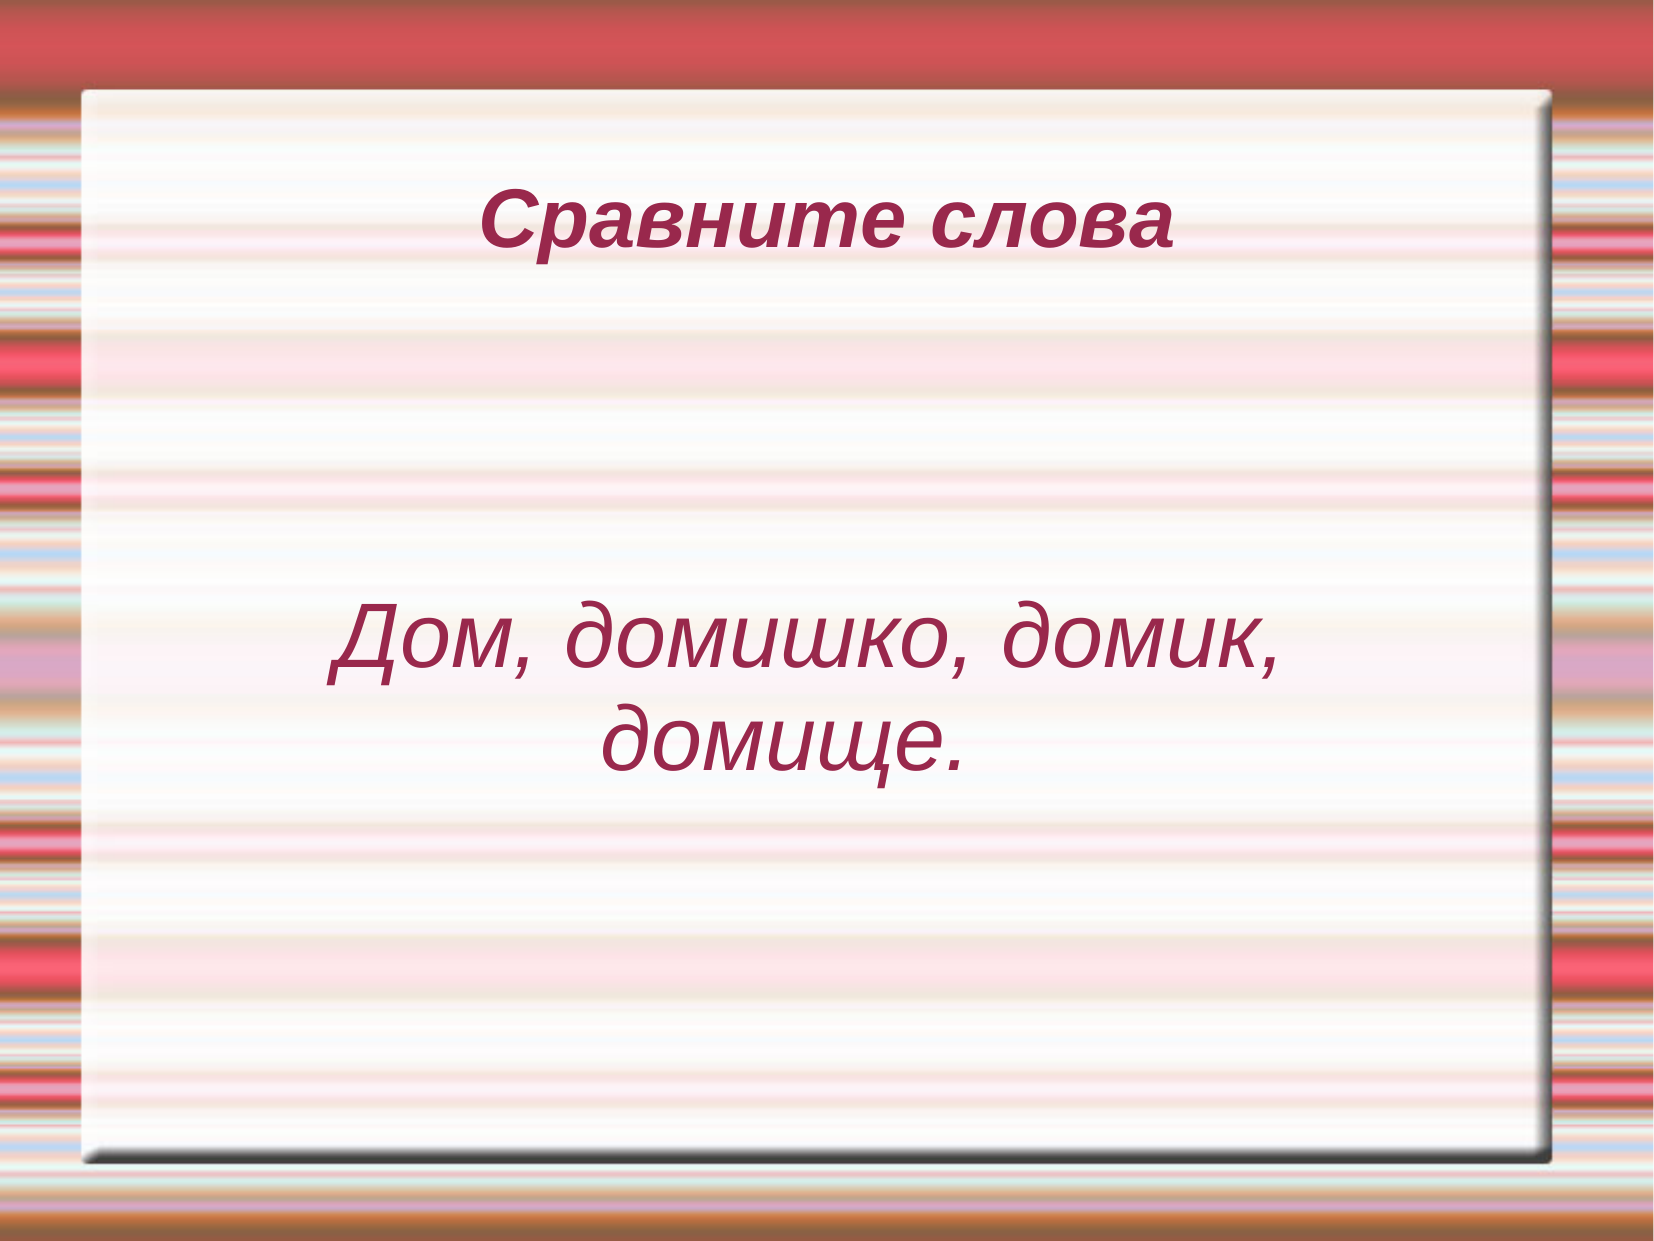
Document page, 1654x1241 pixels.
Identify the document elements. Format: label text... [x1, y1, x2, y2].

title Сравните слова [121, 122, 1534, 315]
picture [0, 0, 1654, 1241]
subtitle Дом, домишко, домик, домище. [95, 355, 1477, 1123]
